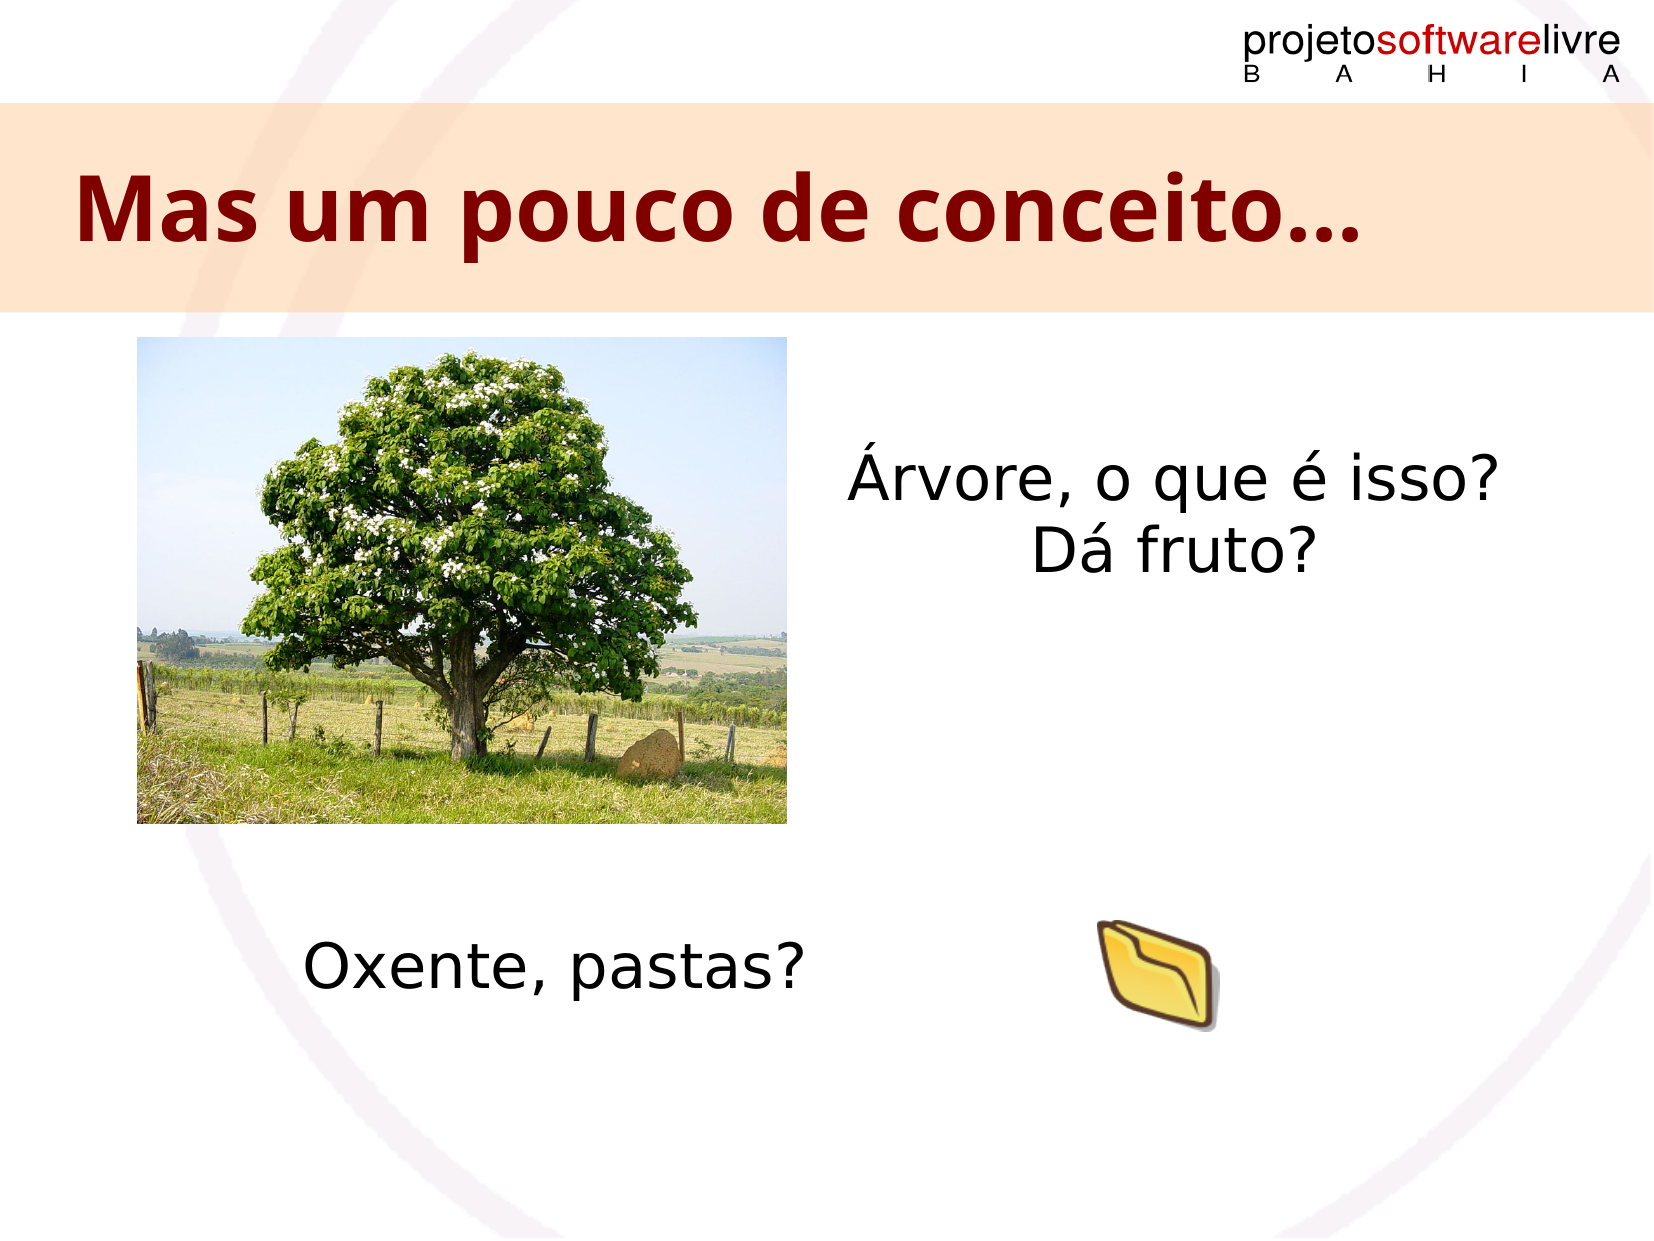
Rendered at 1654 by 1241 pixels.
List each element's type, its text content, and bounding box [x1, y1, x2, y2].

title Mas um pouco de conceito... [72, 143, 1561, 269]
picture [0, 0, 1654, 103]
text_box Árvore, o que é isso? Dá fruto? [807, 423, 1544, 606]
picture [0, 313, 1654, 1241]
text_box Oxente, pastas? [187, 875, 924, 1058]
